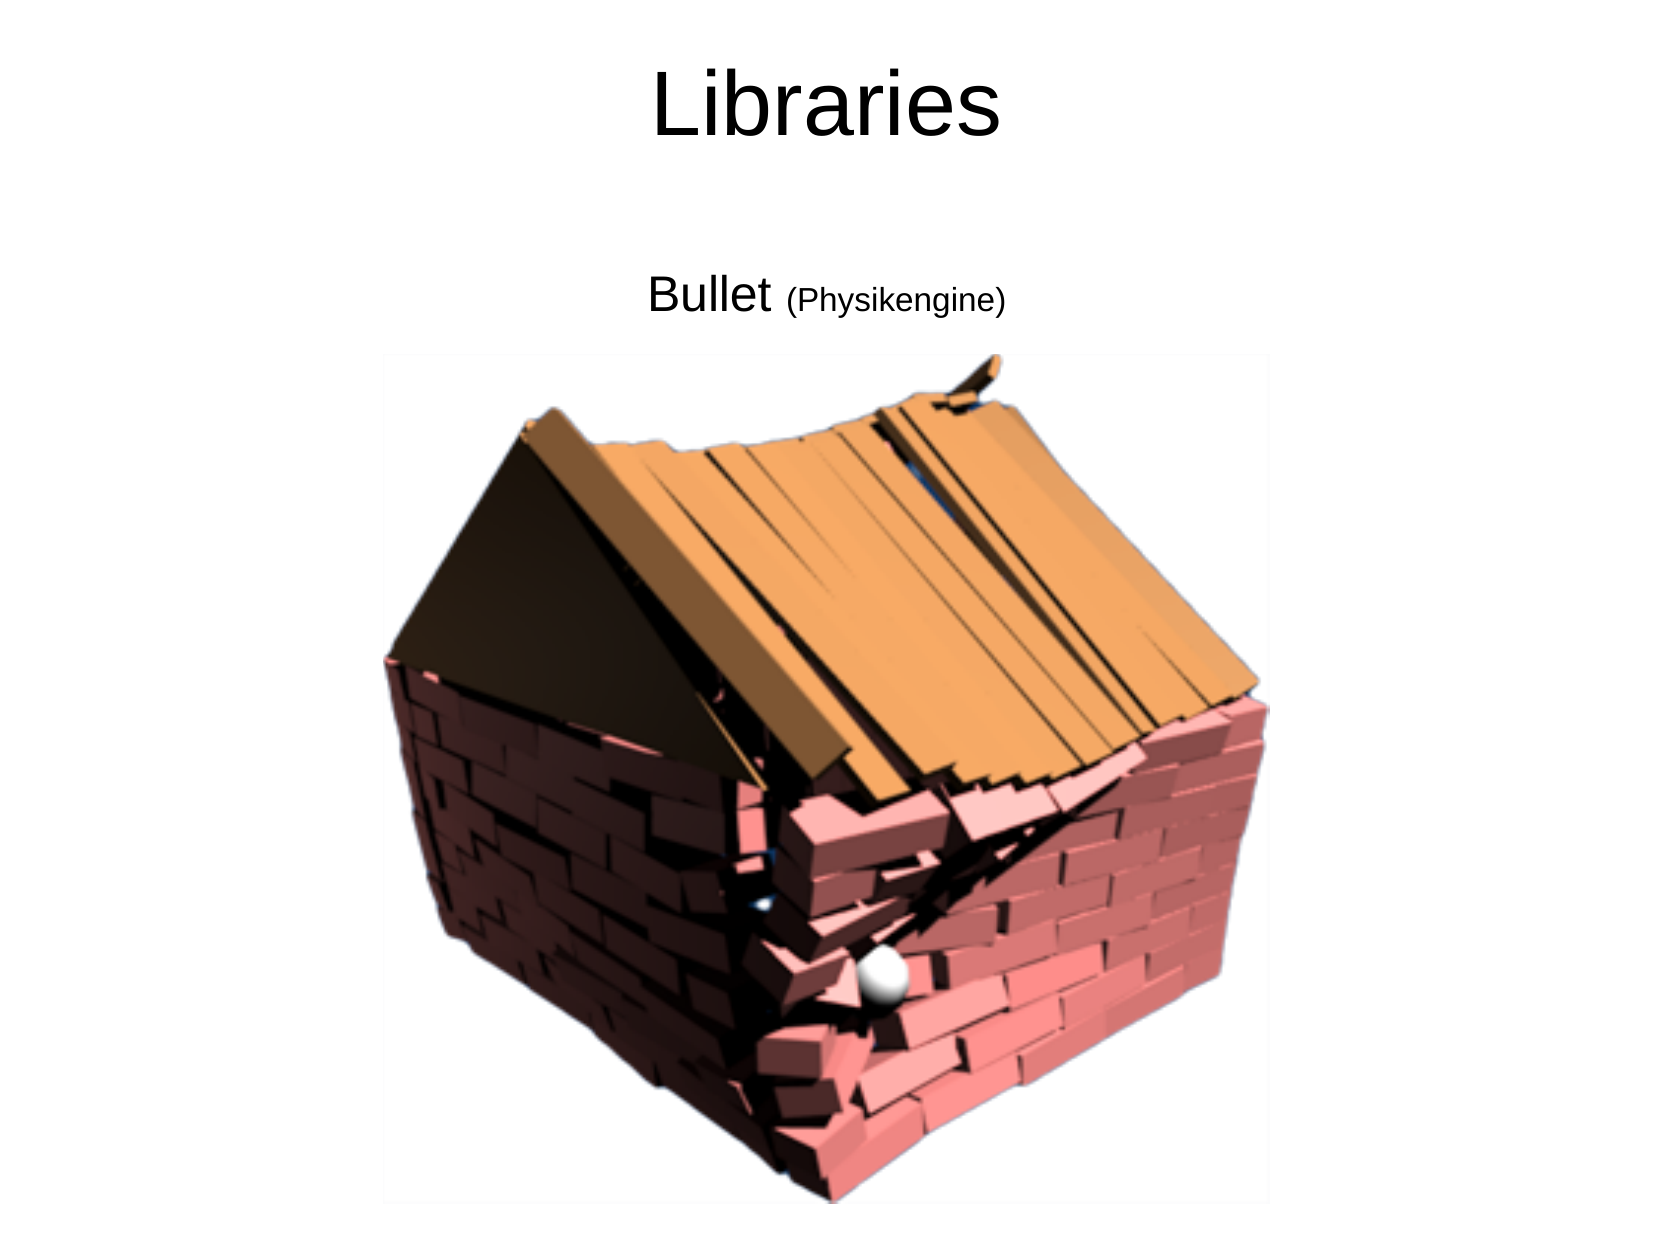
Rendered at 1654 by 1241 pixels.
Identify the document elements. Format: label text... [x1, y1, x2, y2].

text_box Bullet (Physikengine) [82, 265, 1571, 325]
picture [383, 354, 1270, 1204]
title Libraries [82, 0, 1571, 208]
